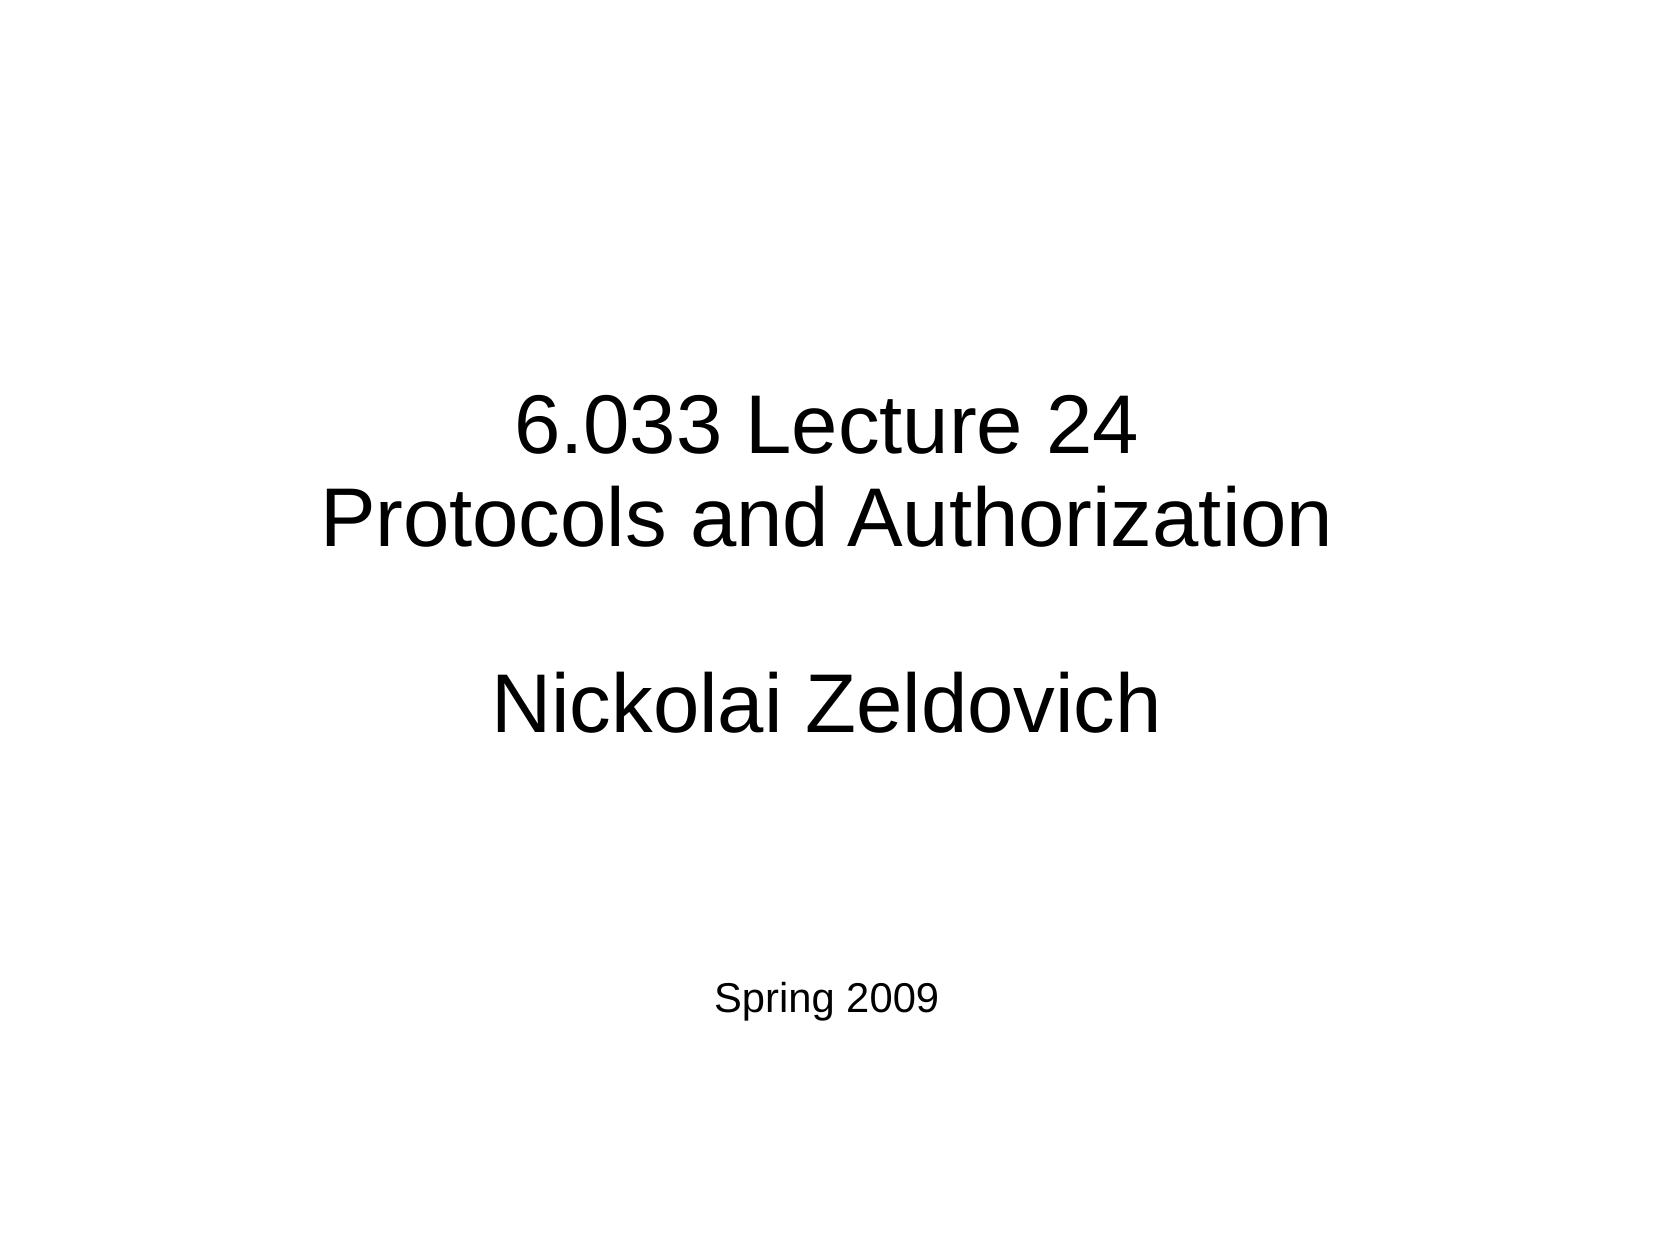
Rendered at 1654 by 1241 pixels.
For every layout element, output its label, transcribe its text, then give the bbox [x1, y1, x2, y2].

subtitle 6.033 Lecture 24 Protocols and Authorization Nickolai Zeldovich Spring 2009 [82, 297, 1571, 1102]
